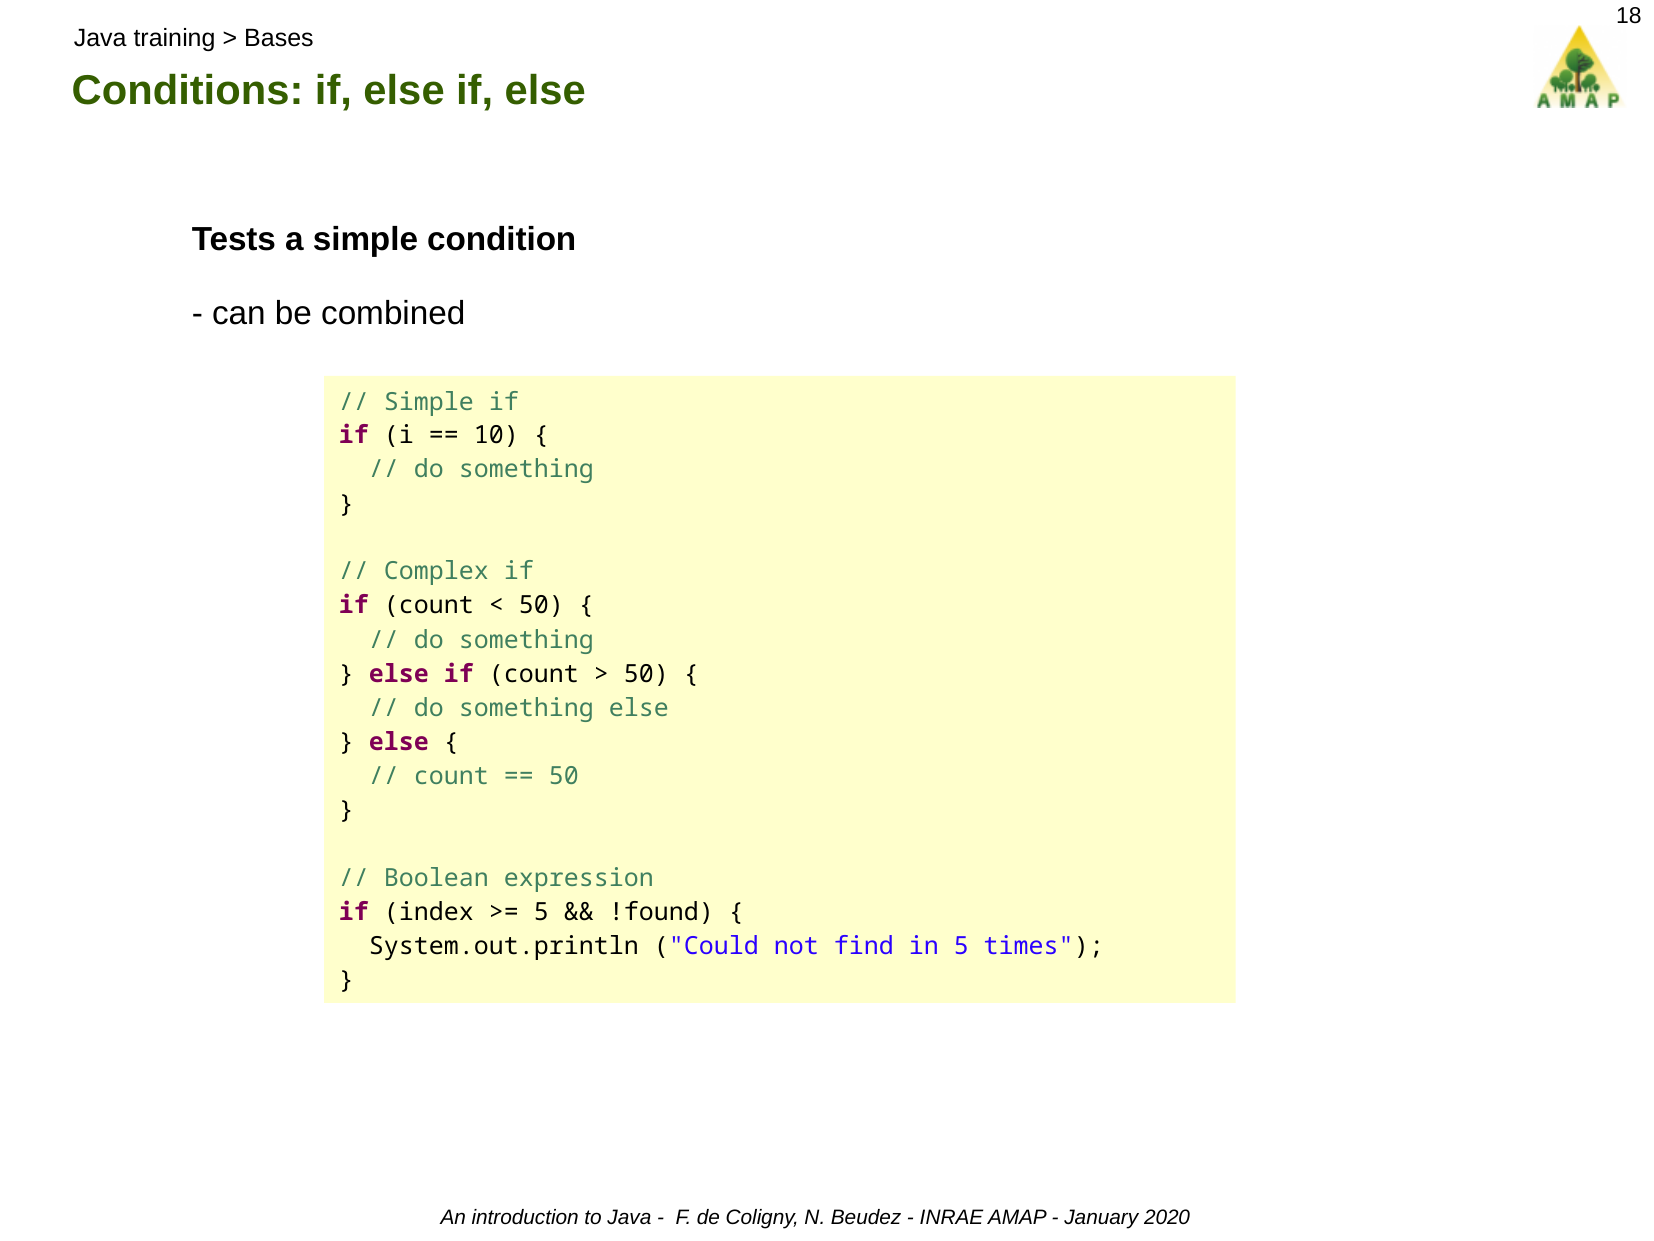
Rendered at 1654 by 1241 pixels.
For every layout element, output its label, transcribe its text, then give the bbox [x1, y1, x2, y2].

text_box Java training > Bases [59, 16, 1004, 60]
picture [1533, 25, 1627, 108]
text_box Conditions: if, else if, else [56, 59, 1120, 121]
text_box // Simple if if (i == 10) { // do something } // Complex if if (count < 50) { // do something } else if (count > 50) { // do something else } else { // count == 50 } // Boolean expression if (index >= 5 && !found) { System.out.println ("Could not find in 5 times"); } [324, 375, 1236, 964]
text_box Tests a simple condition - can be combined [177, 213, 807, 341]
